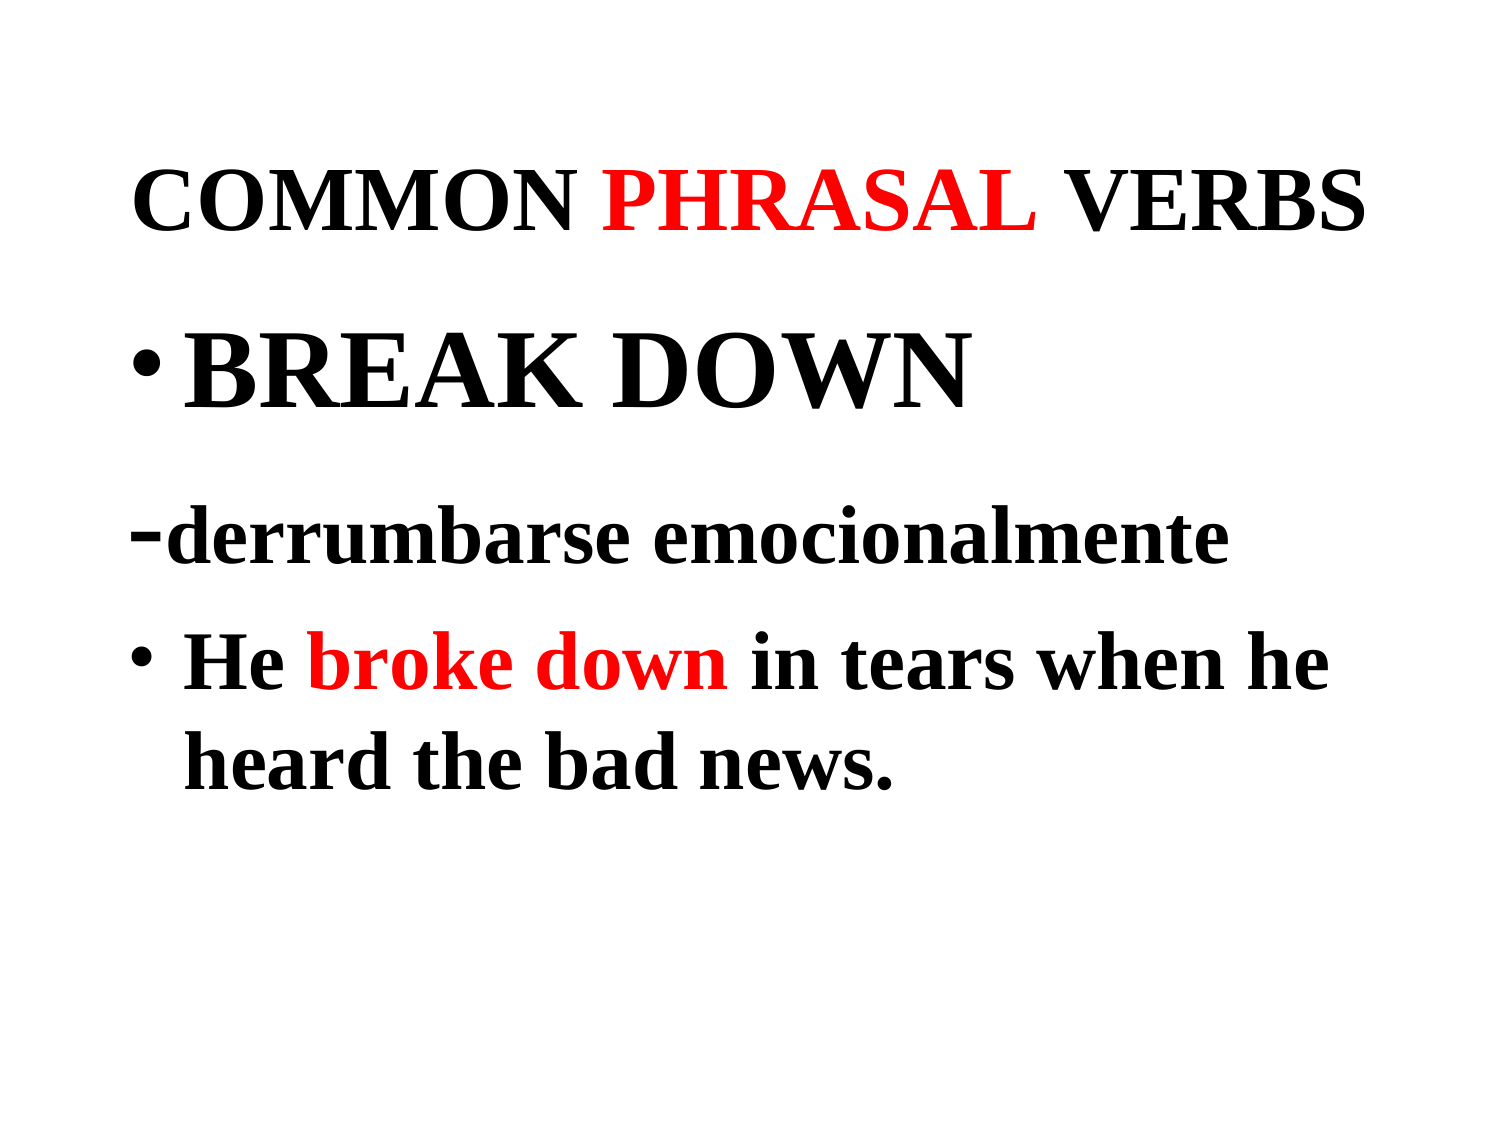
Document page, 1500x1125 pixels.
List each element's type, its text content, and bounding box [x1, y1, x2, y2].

title COMMON PHRASAL VERBS [112, 99, 1388, 287]
list BREAK DOWN -derrumbarse emocionalmente He broke down in tears when he heard the bad news. [112, 287, 1388, 1000]
